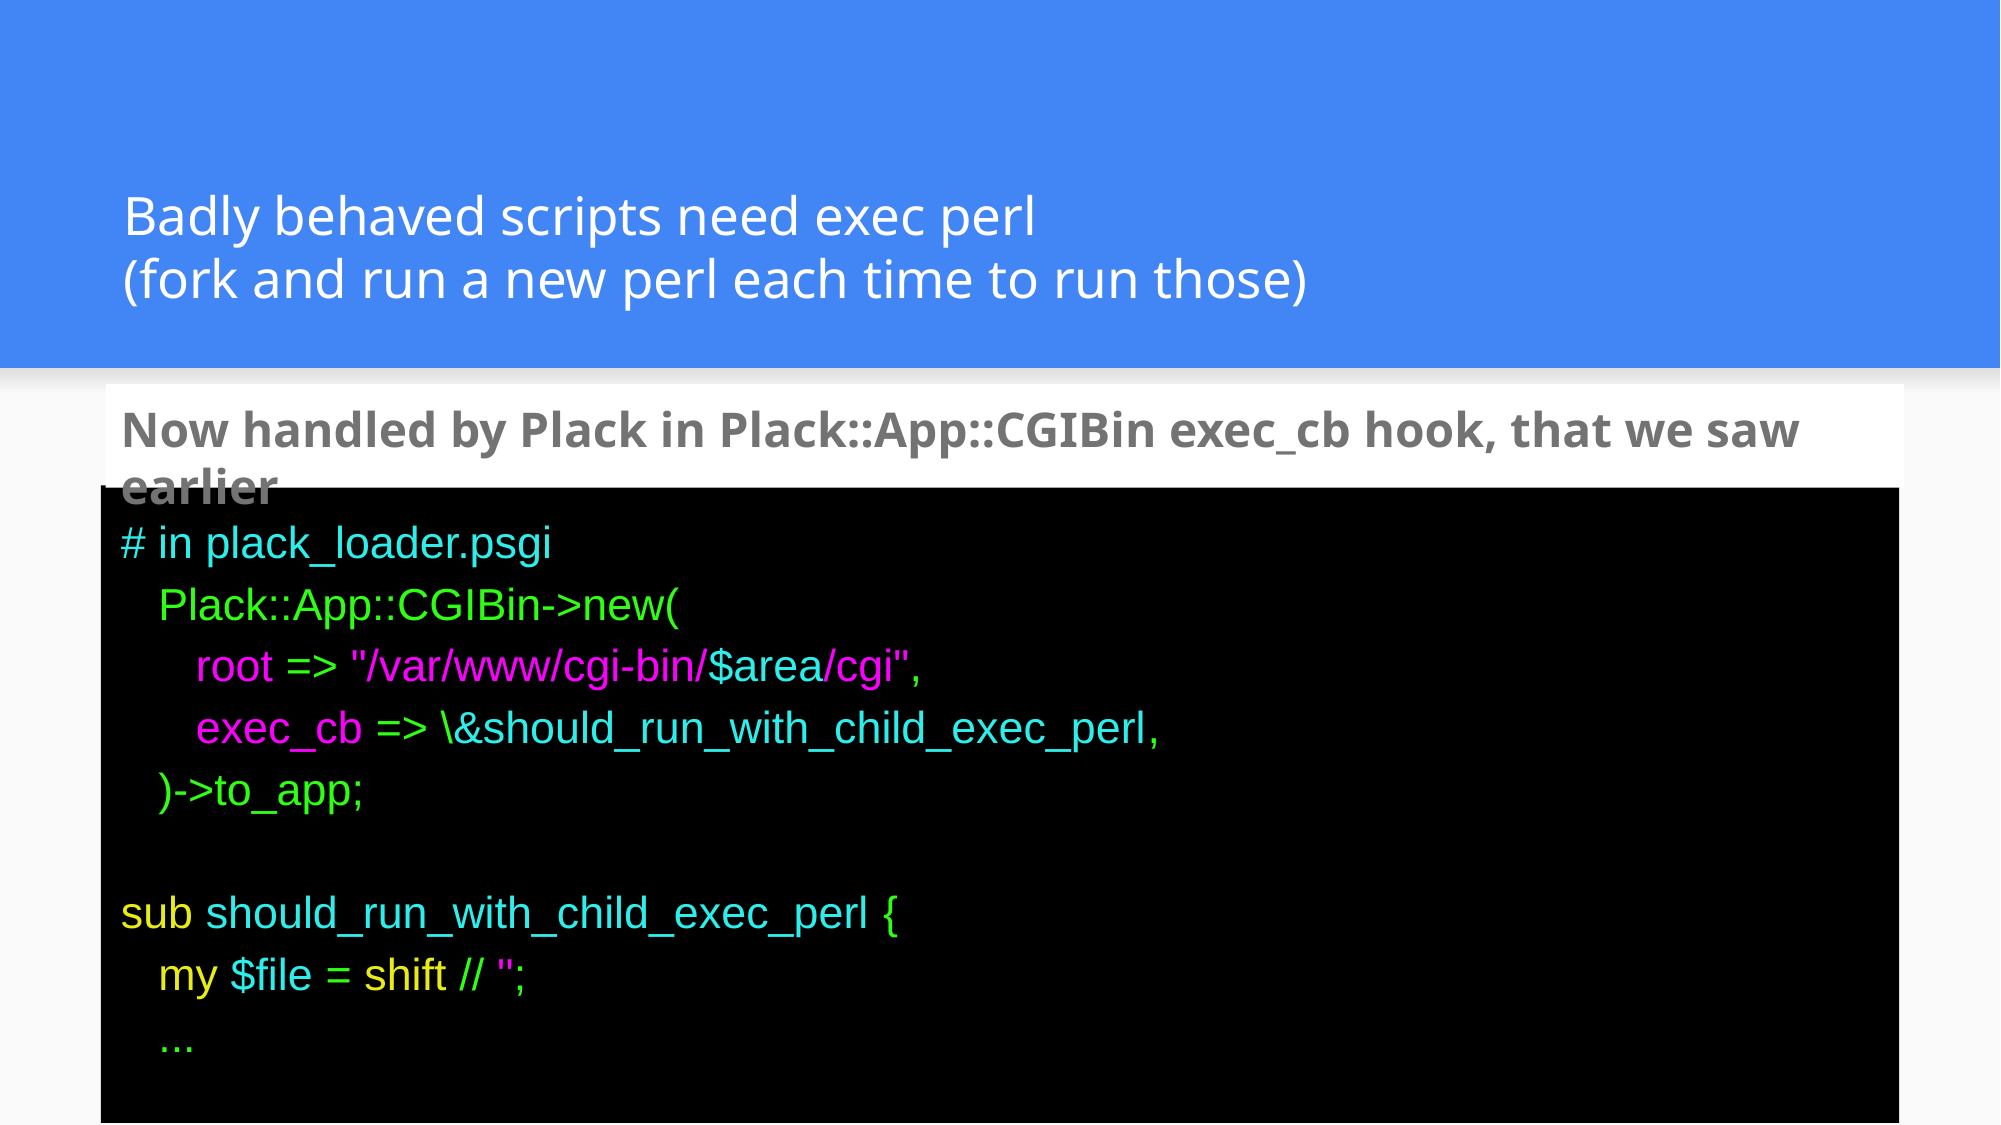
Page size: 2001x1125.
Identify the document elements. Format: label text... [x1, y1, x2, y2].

list # in plack_loader.psgi Plack::App::CGIBin->new( root => "/var/www/cgi-bin/$area/cgi", exec_cb => \&should_run_with_child_exec_perl, )->to_app; sub should_run_with_child_exec_perl { my $file = shift // ''; ... [100, 485, 1900, 1123]
title Badly behaved scripts need exec perl (fork and run a new perl each time to run those) [103, 161, 1902, 330]
text_box Now handled by Plack in Plack::App::CGIBin exec_cb hook, that we saw earlier [105, 384, 1904, 488]
